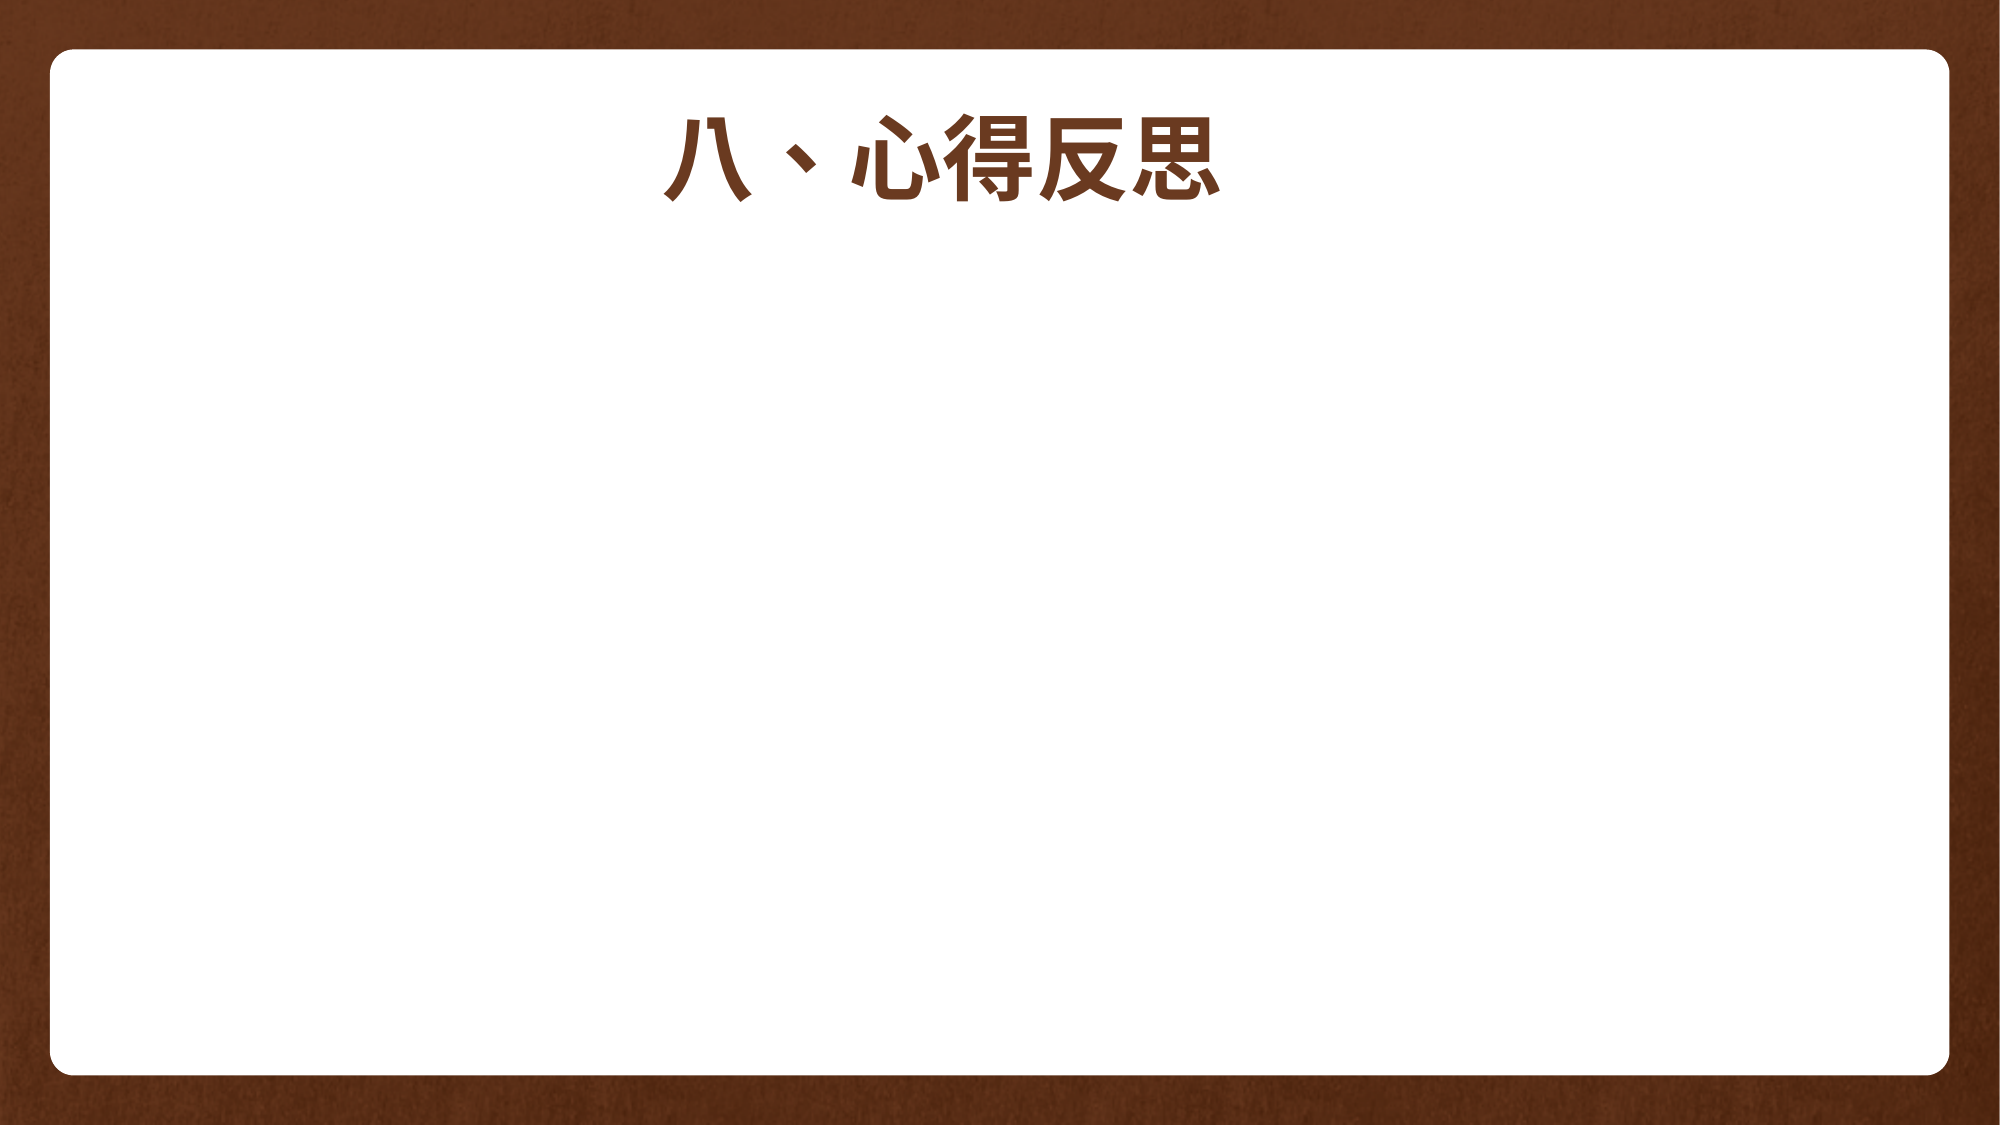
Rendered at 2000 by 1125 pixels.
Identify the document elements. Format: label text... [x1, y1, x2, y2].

picture [0, 0, 2000, 1125]
title 八、心得反思 [142, 90, 1743, 220]
